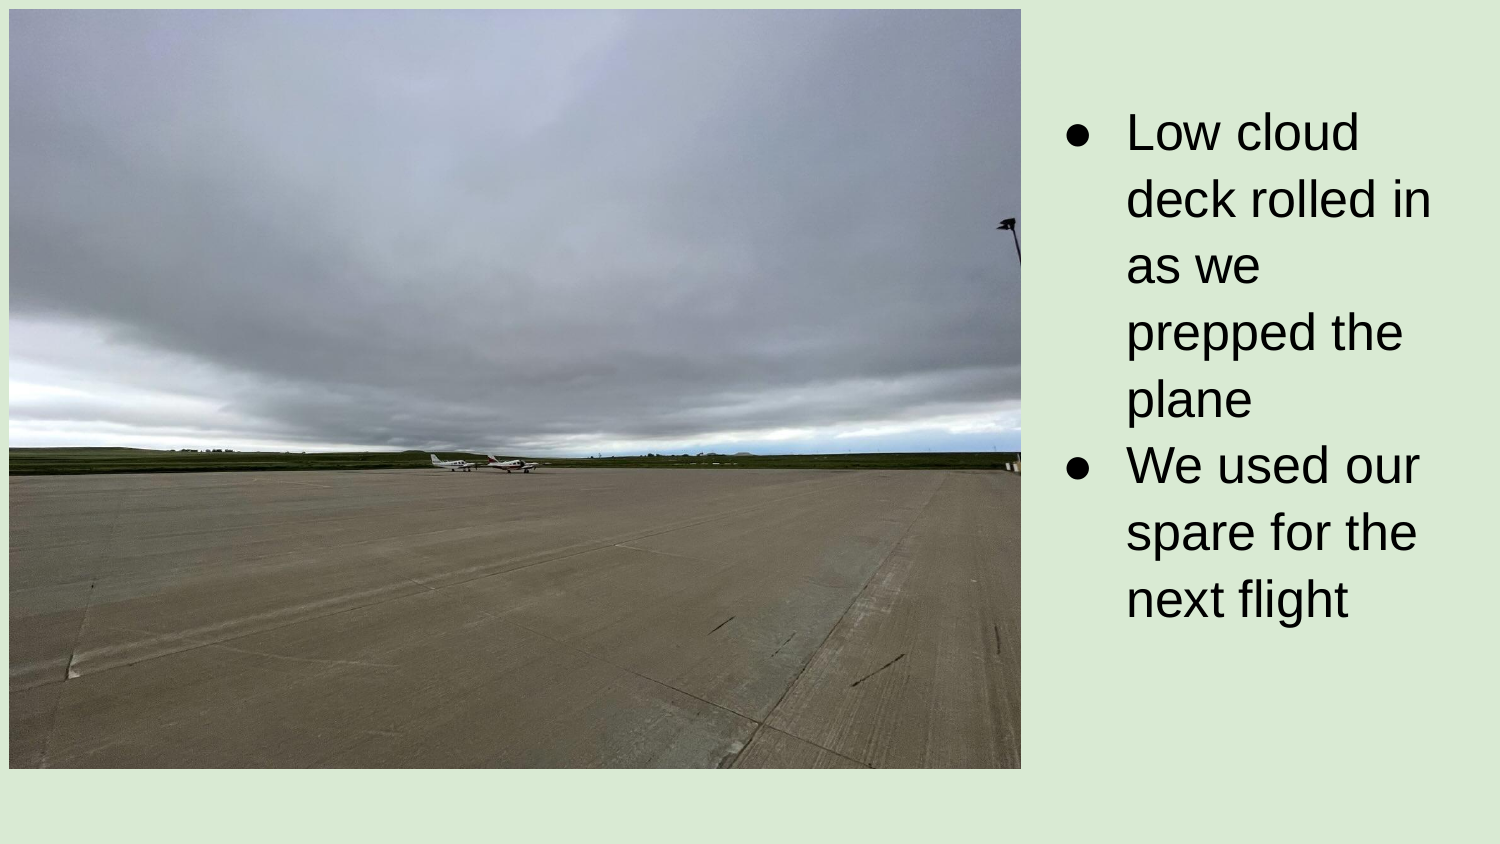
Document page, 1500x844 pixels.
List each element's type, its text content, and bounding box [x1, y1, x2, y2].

picture [9, 9, 1021, 769]
list Low cloud deck rolled in as we prepped the plane We used our spare for the next flight [1035, 79, 1449, 750]
